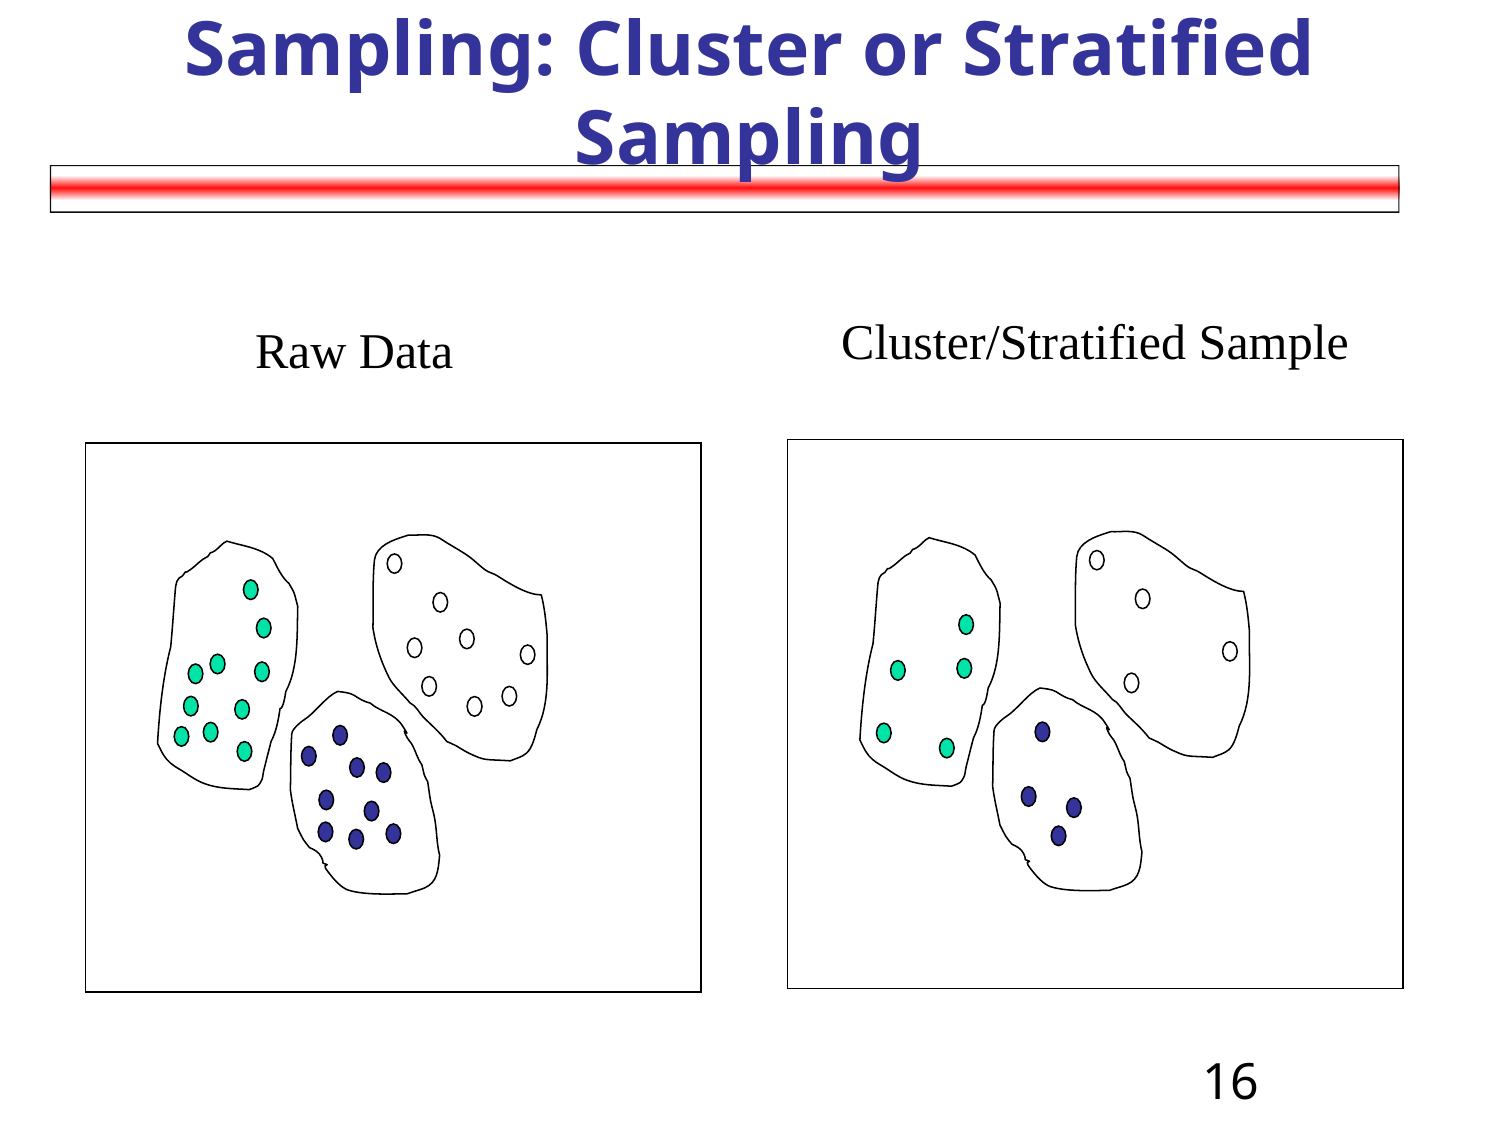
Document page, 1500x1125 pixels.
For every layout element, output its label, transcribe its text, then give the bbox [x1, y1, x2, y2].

text_box [1089, 550, 1105, 570]
text_box [432, 592, 448, 613]
text_box [1051, 826, 1066, 846]
text_box [318, 790, 334, 810]
text_box [467, 696, 483, 717]
text_box [387, 553, 402, 574]
text_box [1035, 722, 1050, 742]
text_box [364, 801, 379, 821]
text_box [386, 823, 401, 844]
text_box [348, 829, 364, 849]
text_box [1124, 673, 1139, 693]
text_box [301, 746, 317, 766]
text_box [1222, 641, 1238, 662]
text_box [520, 645, 535, 665]
text_box [1135, 589, 1150, 609]
text_box [318, 822, 333, 842]
text_box <number> [1187, 1062, 1500, 1125]
text_box [332, 725, 348, 746]
text_box [376, 762, 391, 783]
text_box Raw Data [240, 311, 482, 387]
text_box [407, 637, 422, 658]
title Sampling: Cluster or Stratified Sampling [37, 0, 1463, 188]
text_box [421, 676, 437, 697]
text_box Cluster/Stratified Sample [826, 301, 1365, 378]
text_box [1066, 797, 1082, 818]
text_box [459, 629, 475, 649]
text_box [1021, 786, 1036, 807]
text_box [502, 686, 517, 707]
text_box [349, 757, 365, 778]
